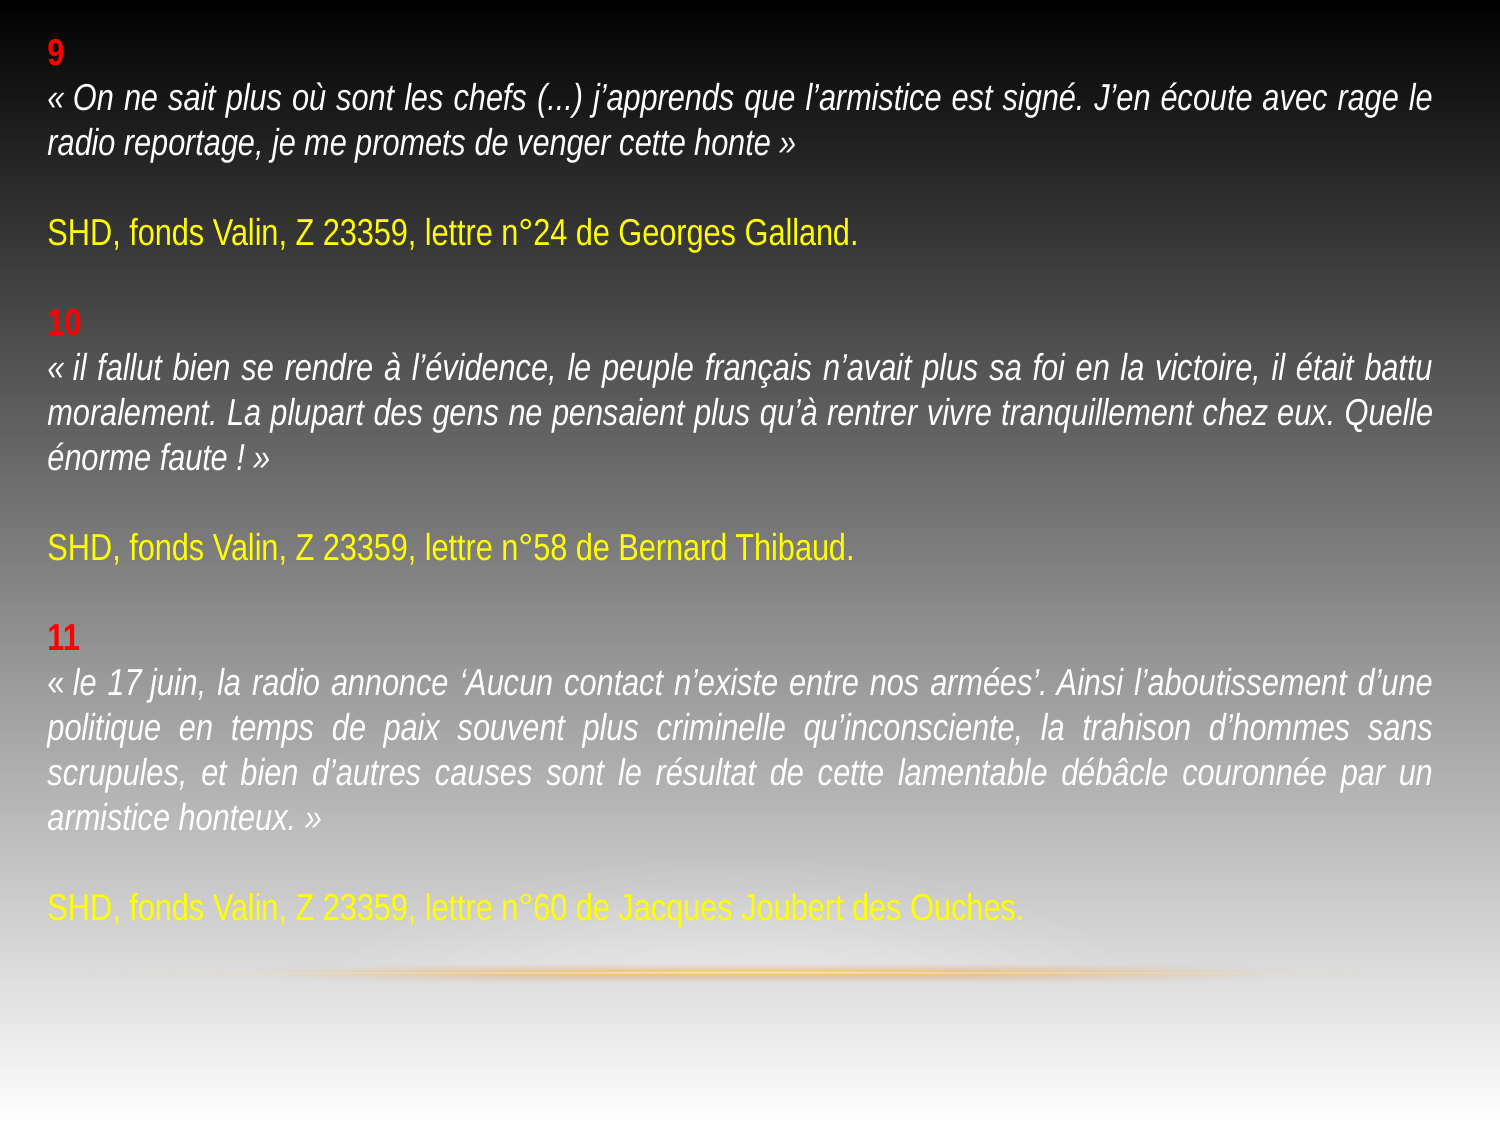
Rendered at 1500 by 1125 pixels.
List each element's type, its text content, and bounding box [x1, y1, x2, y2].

text_box 9 « On ne sait plus où sont les chefs (...) j’apprends que l’armistice est signé. J’en écoute avec rage le radio reportage, je me promets de venger cette honte » SHD, fonds Valin, Z 23359, lettre n°24 de Georges Galland. 10 « il fallut bien se rendre à l’évidence, le peuple français n’avait plus sa foi en la victoire, il était battu moralement. La plupart des gens ne pensaient plus qu’à rentrer vivre tranquillement chez eux. Quelle énorme faute ! » SHD, fonds Valin, Z 23359, lettre n°58 de Bernard Thibaud. 11 « le 17 juin, la radio annonce ‘Aucun contact n’existe entre nos armées’. Ainsi l’aboutissement d’une politique en temps de paix souvent plus criminelle qu’inconsciente, la trahison d’hommes sans scrupules, et bien d’autres causes sont le résultat de cette lamentable débâcle couronnée par un armistice honteux. » SHD, fonds Valin, Z 23359, lettre n°60 de Jacques Joubert des Ouches. [32, 20, 1449, 981]
picture [0, 0, 1500, 1125]
